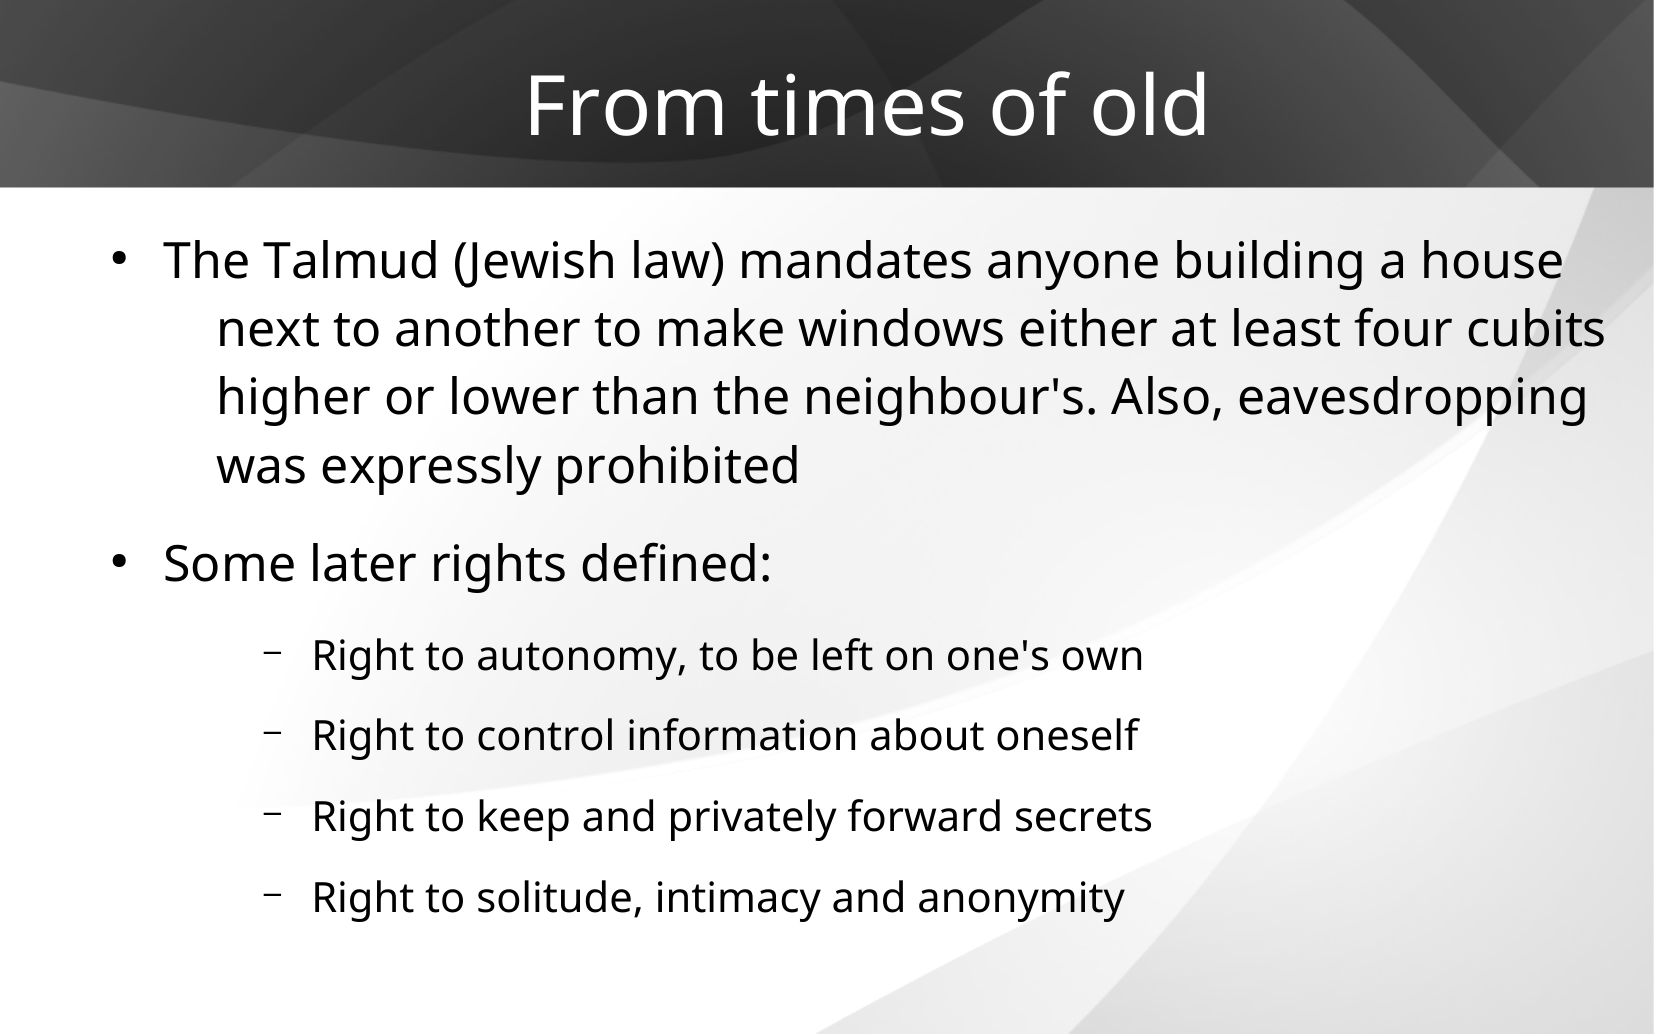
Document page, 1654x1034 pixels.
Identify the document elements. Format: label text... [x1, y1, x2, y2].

picture [0, 0, 1654, 1034]
title From times of old [124, 0, 1613, 208]
list The Talmud (Jewish law) mandates anyone building a house next to another to make windows either at least four cubits higher or lower than the neighbour's. Also, eavesdropping was expressly prohibited Some later rights defined: Right to autonomy, to be left on one's own Right to control information about oneself Right to keep and privately forward secrets Right to solitude, intimacy and anonymity [75, 225, 1613, 1013]
